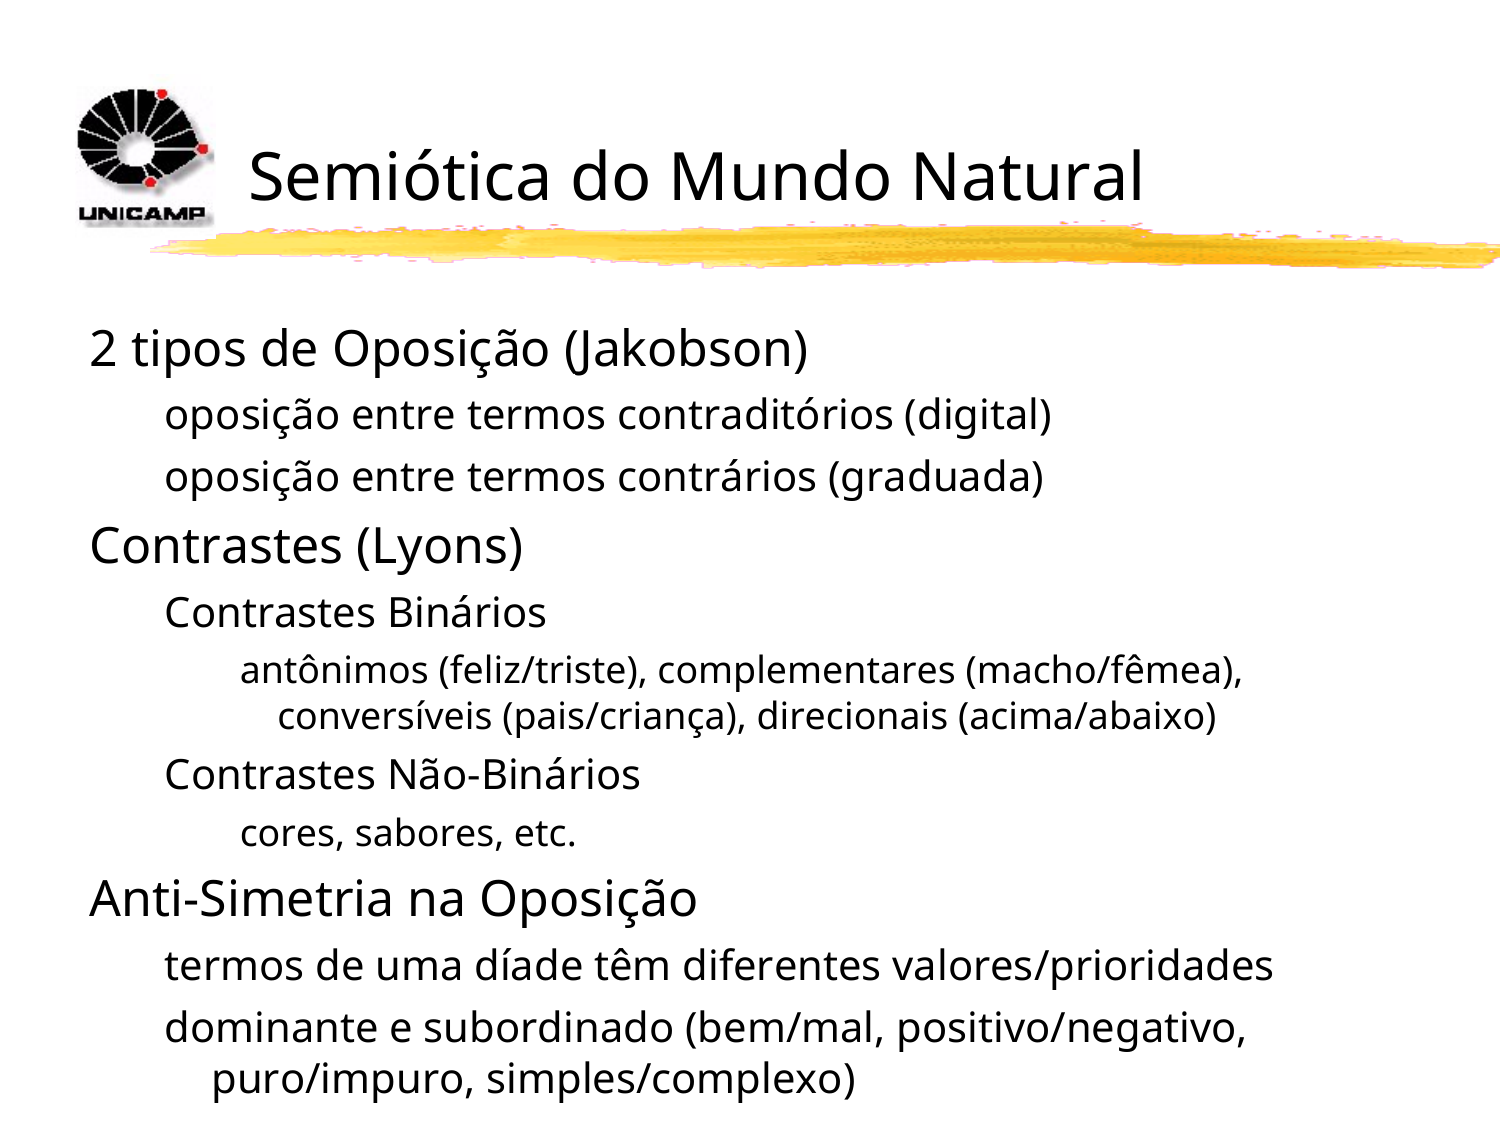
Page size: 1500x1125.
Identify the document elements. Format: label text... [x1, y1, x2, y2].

picture [75, 74, 1500, 279]
list 2 tipos de Oposição (Jakobson) oposição entre termos contraditórios (digital) oposição entre termos contrários (graduada) Contrastes (Lyons) Contrastes Binários antônimos (feliz/triste), complementares (macho/fêmea), conversíveis (pais/criança), direcionais (acima/abaixo) Contrastes Não-Binários cores, sabores, etc. Anti-Simetria na Oposição termos de uma díade têm diferentes valores/prioridades dominante e subordinado (bem/mal, positivo/negativo, puro/impuro, simples/complexo) [74, 309, 1417, 1029]
title Semiótica do Mundo Natural [233, 37, 1434, 225]
